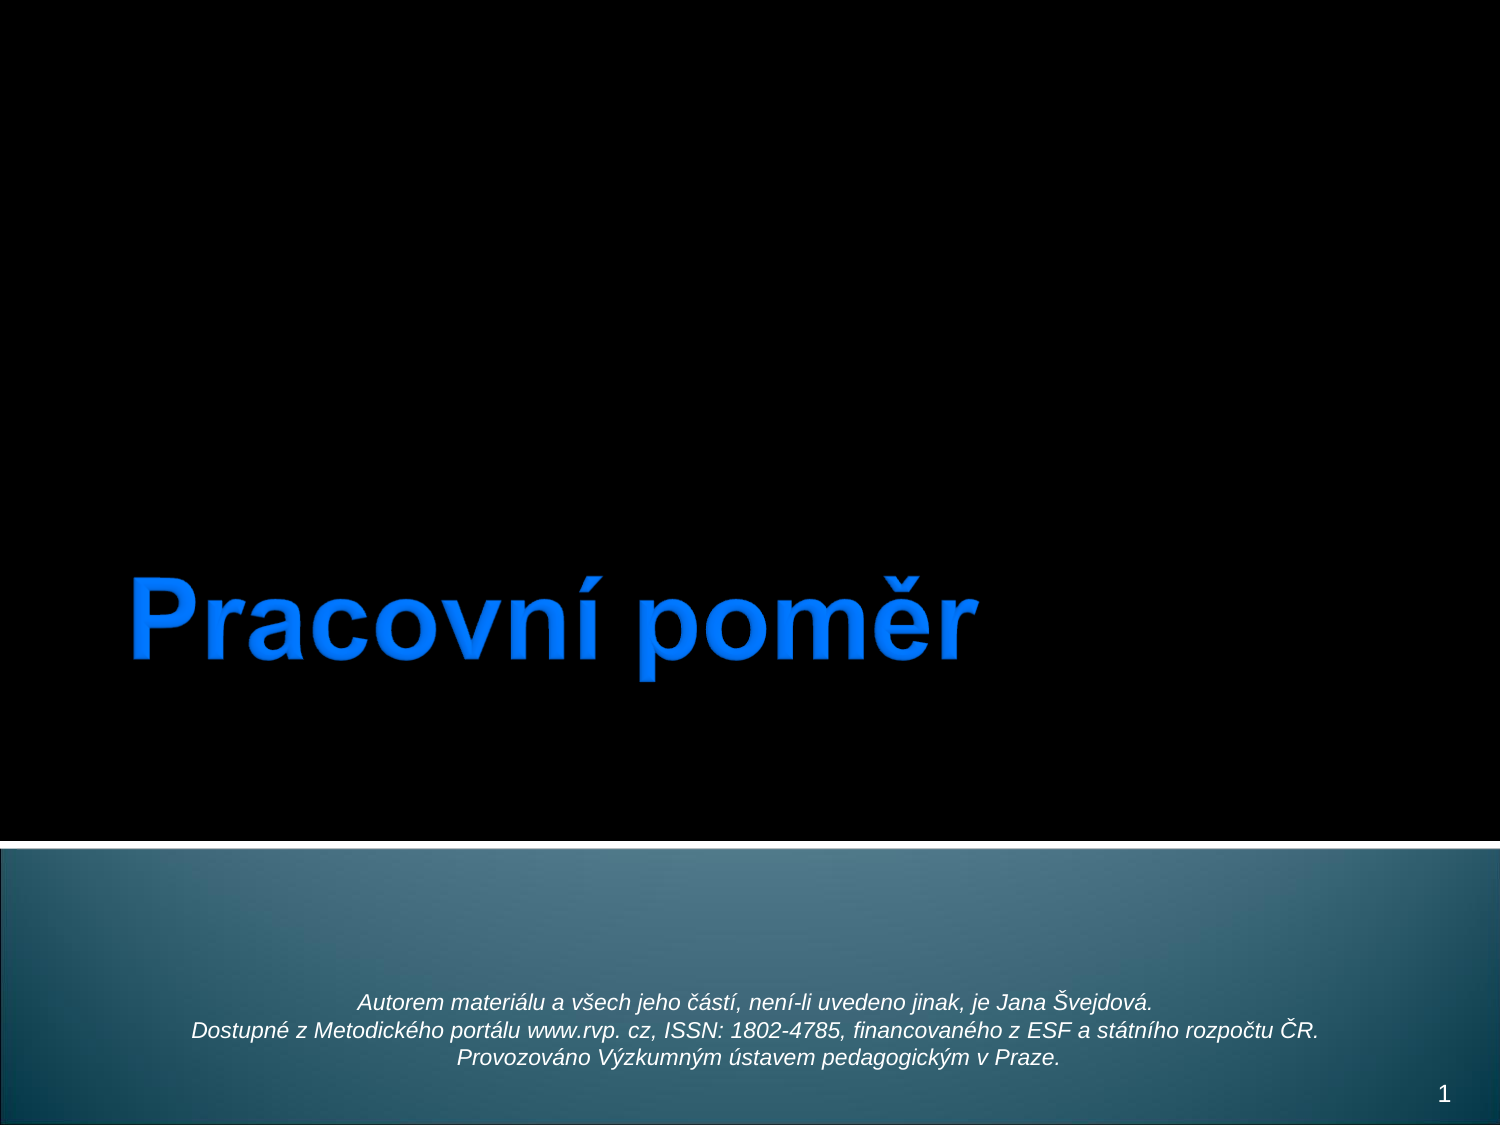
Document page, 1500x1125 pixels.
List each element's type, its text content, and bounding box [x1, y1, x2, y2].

picture [0, 849, 1500, 1125]
text_box <číslo> [1345, 1062, 1467, 1108]
text_box [55, 512, 1440, 827]
text_box Autorem materiálu a všech jeho částí, není-li uvedeno jinak, je Jana Švejdová. Dostupné z Metodického portálu www.rvp. cz, ISSN: 1802-4785, financovaného z ESF a státního rozpočtu ČR. Provozováno Výzkumným ústavem pedagogickým v Praze. [76, 940, 1436, 1071]
